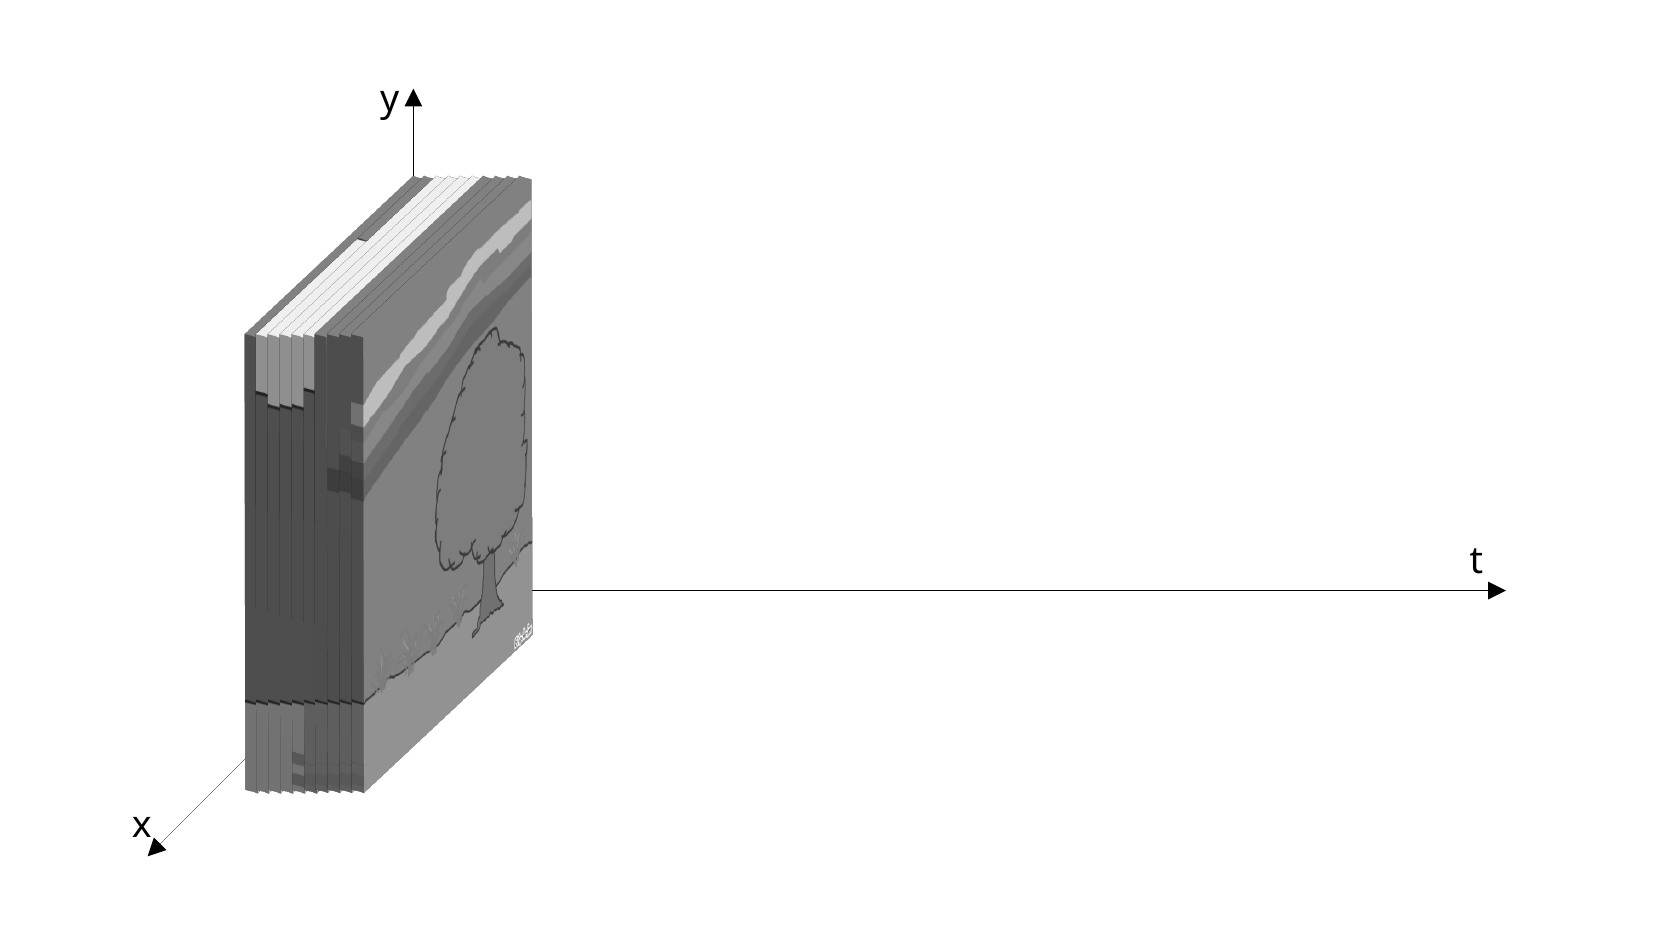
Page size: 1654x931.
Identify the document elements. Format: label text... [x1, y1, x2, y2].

text_box x [112, 791, 172, 855]
text_box y [360, 64, 420, 129]
text_box t [1446, 527, 1506, 591]
